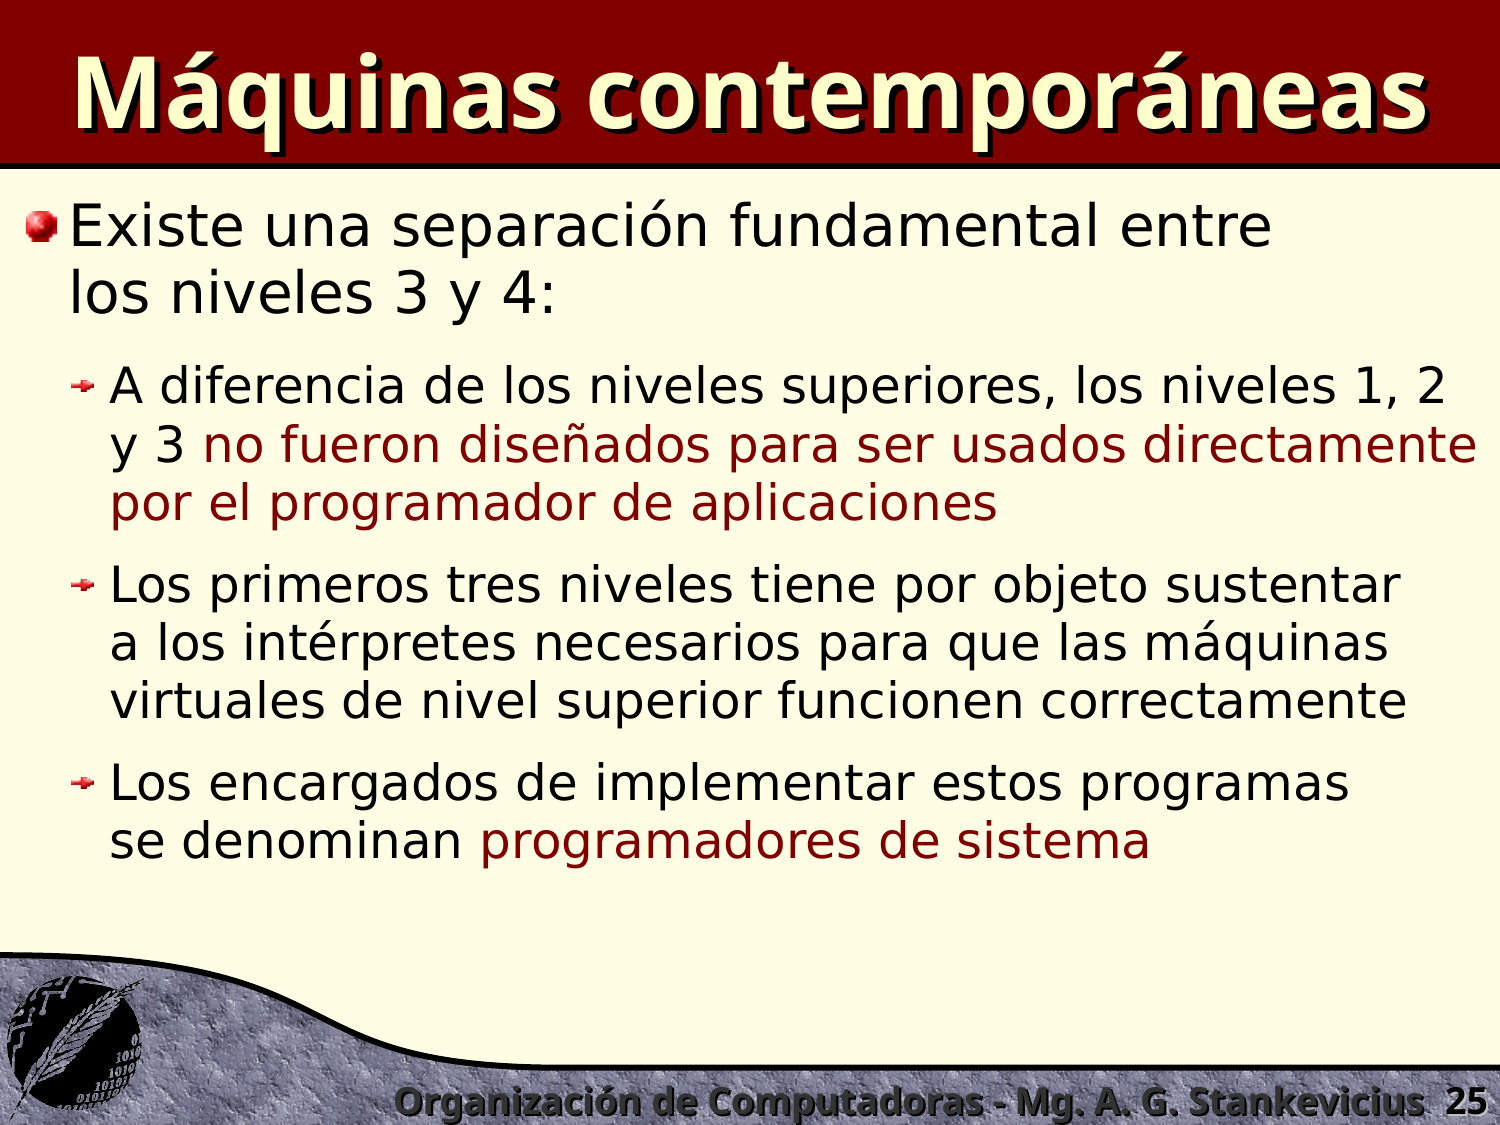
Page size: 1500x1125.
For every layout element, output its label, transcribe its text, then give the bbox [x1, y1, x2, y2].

picture [0, 959, 1500, 1125]
picture [1058, 1100, 1065, 1110]
list Existe una separación fundamental entre los niveles 3 y 4: A diferencia de los niveles superiores, los niveles 1, 2 y 3 no fueron diseñados para ser usados directamente por el programador de aplicaciones Los primeros tres niveles tiene por objeto sustentar a los intérpretes necesarios para que las máquinas virtuales de nivel superior funcionen correctamente Los encargados de implementar estos programas se denominan programadores de sistema [11, 192, 1486, 935]
title Máquinas contemporáneas [15, 5, 1485, 160]
picture [448, 1100, 455, 1110]
picture [802, 1100, 806, 1110]
